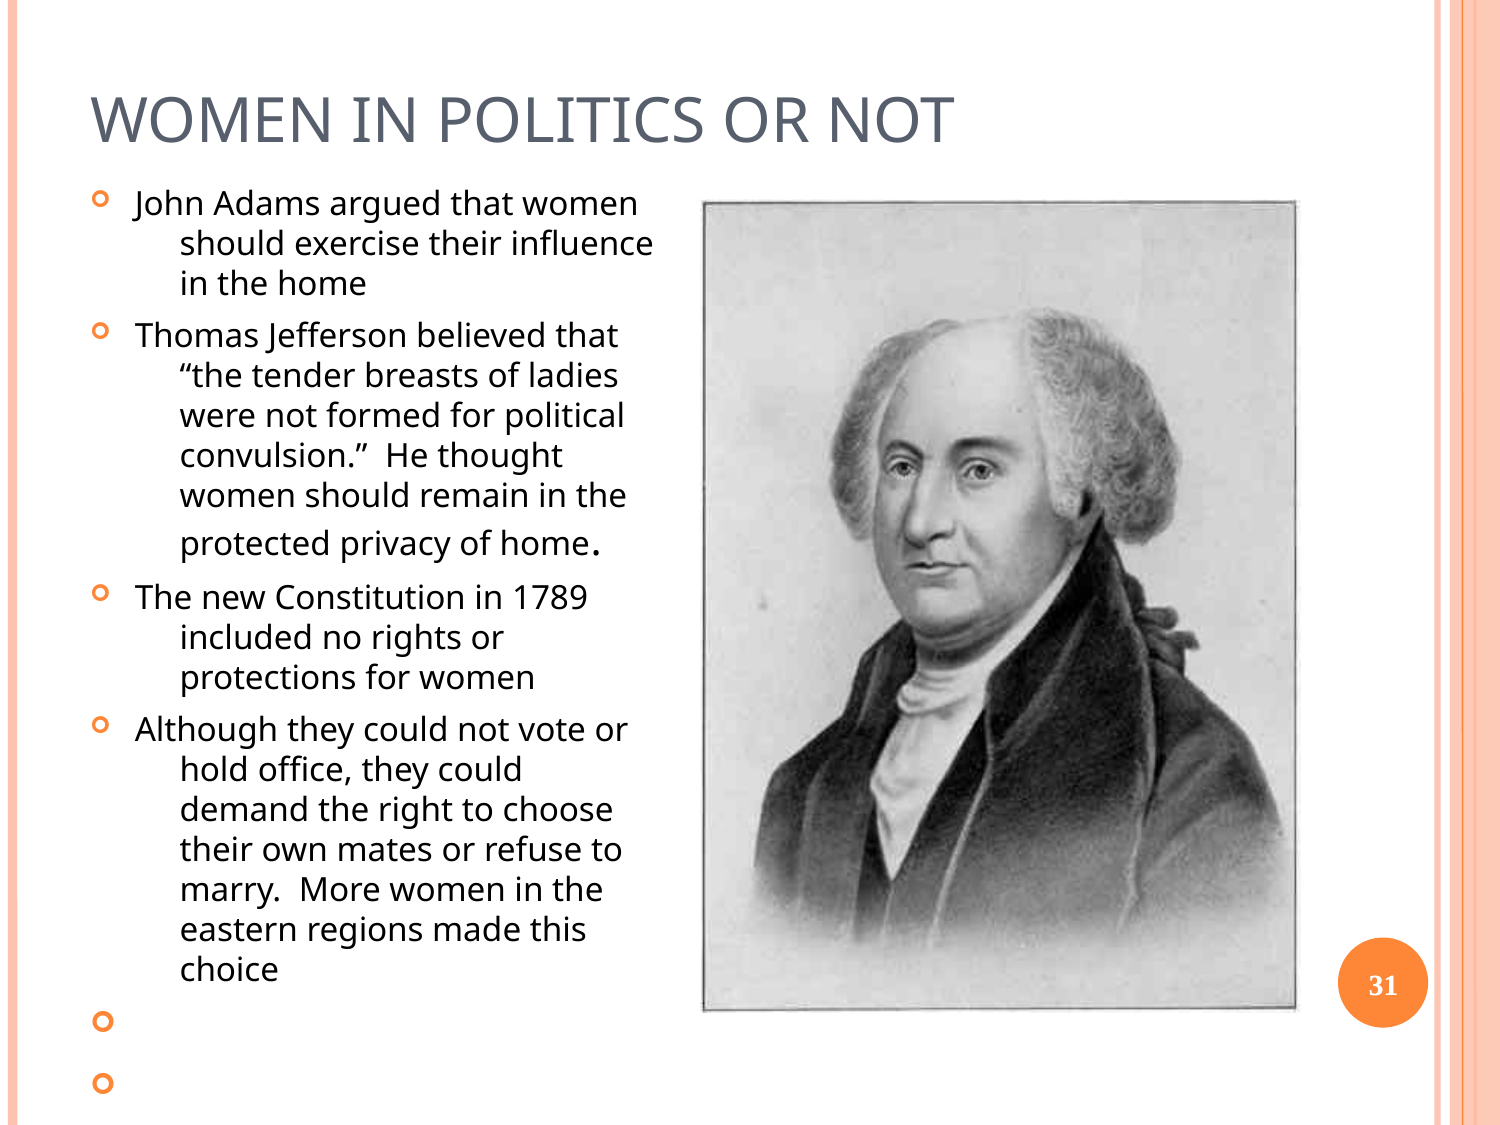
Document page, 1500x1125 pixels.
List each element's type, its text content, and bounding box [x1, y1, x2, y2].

picture [700, 200, 1301, 1013]
title Women in Politics or Not [75, 45, 1300, 163]
text_box [1333, 940, 1434, 1027]
list John Adams argued that women should exercise their influence in the home Thomas Jefferson believed that “the tender breasts of ladies were not formed for political convulsion.” He thought women should remain in the protected privacy of home. The new Constitution in 1789 included no rights or protections for women Although they could not vote or hold office, they could demand the right to choose their own mates or refuse to marry. More women in the eastern regions made this choice [75, 174, 676, 1013]
